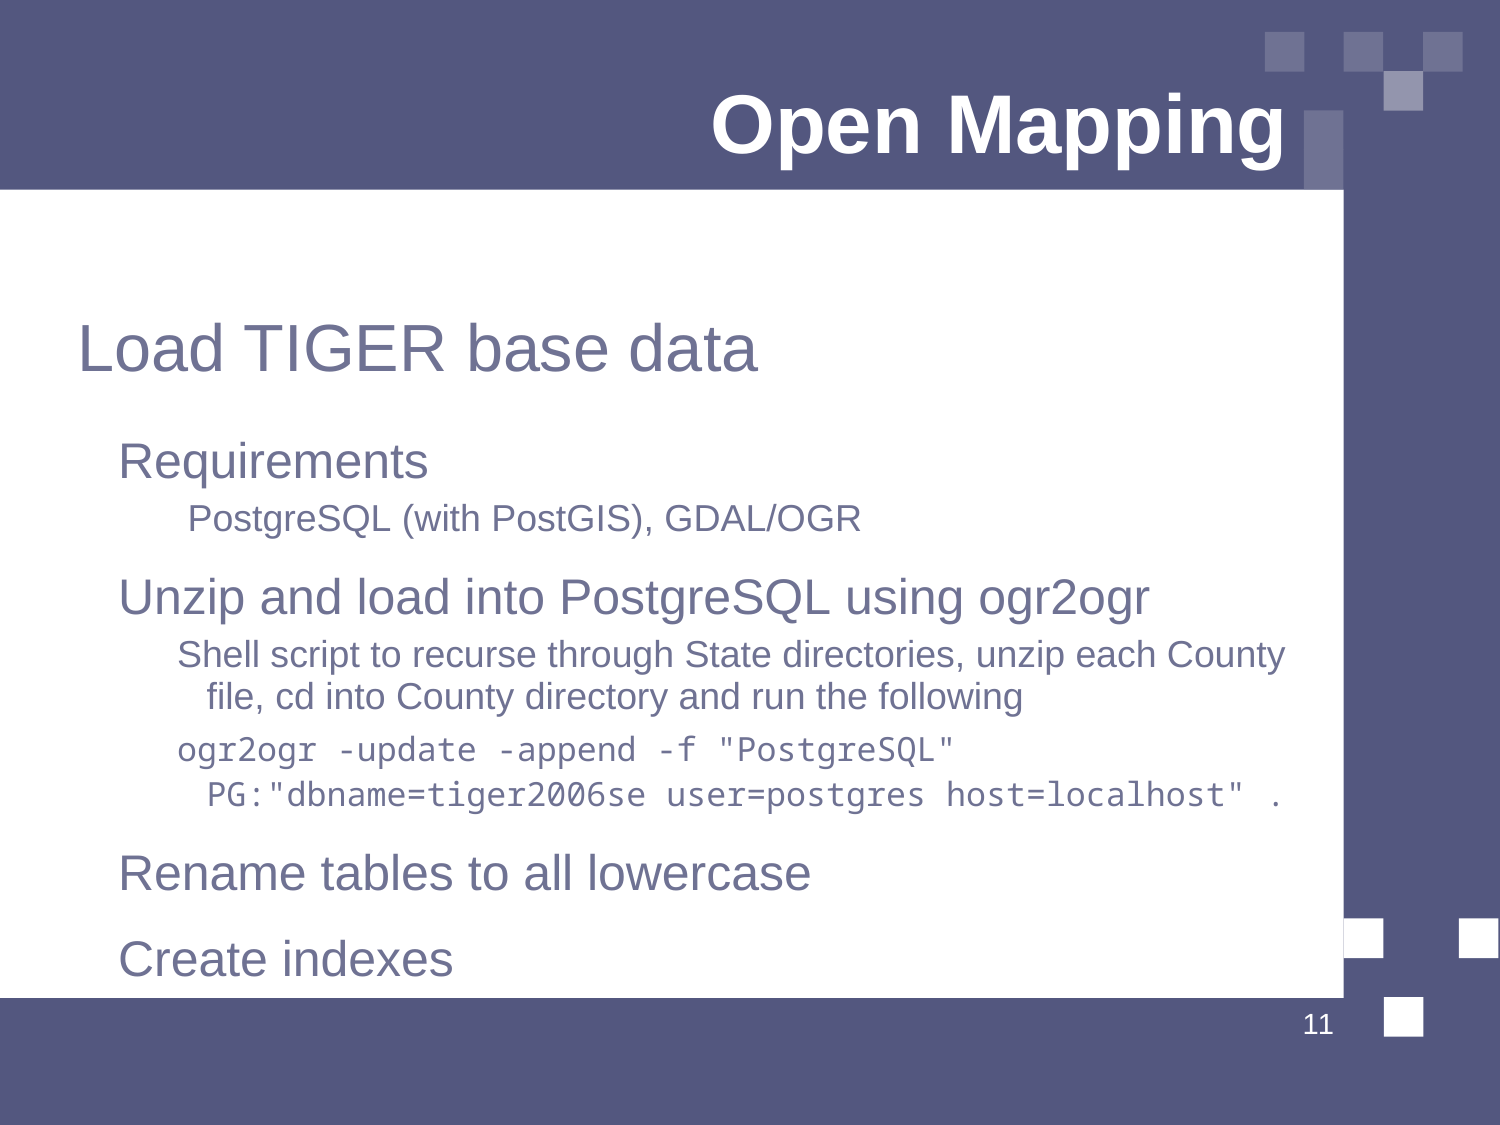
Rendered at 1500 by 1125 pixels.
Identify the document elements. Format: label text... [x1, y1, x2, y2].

title Open Mapping [58, 74, 1288, 176]
list Load TIGER base data Requirements PostgreSQL (with PostGIS), GDAL/OGR Unzip and load into PostgreSQL using ogr2ogr Shell script to recurse through State directories, unzip each County file, cd into County directory and run the following ogr2ogr -update -append -f "PostgreSQL" PG:"dbname=tiger2006se user=postgres host=localhost" . Rename tables to all lowercase Create indexes [59, 236, 1289, 931]
